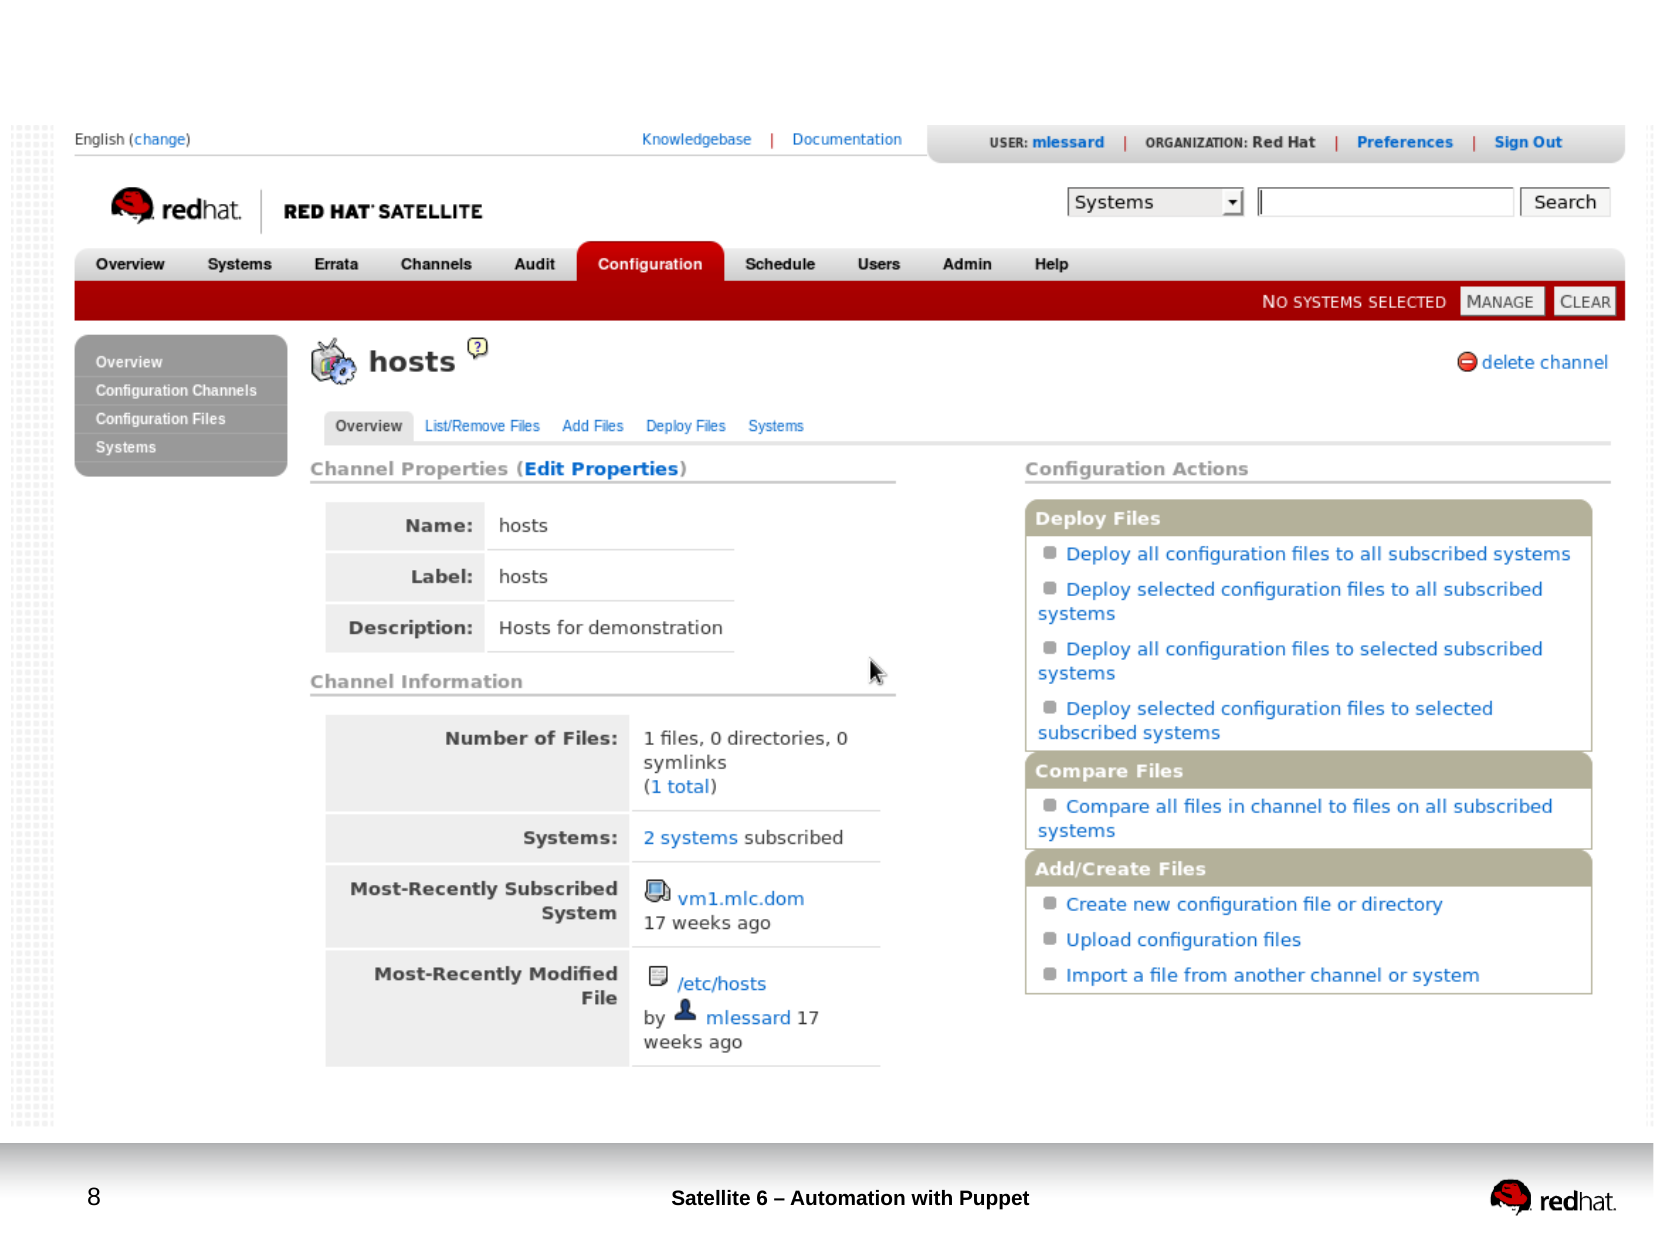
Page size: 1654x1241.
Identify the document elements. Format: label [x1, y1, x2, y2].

picture [11, 125, 1654, 1128]
picture [0, 1143, 1654, 1241]
